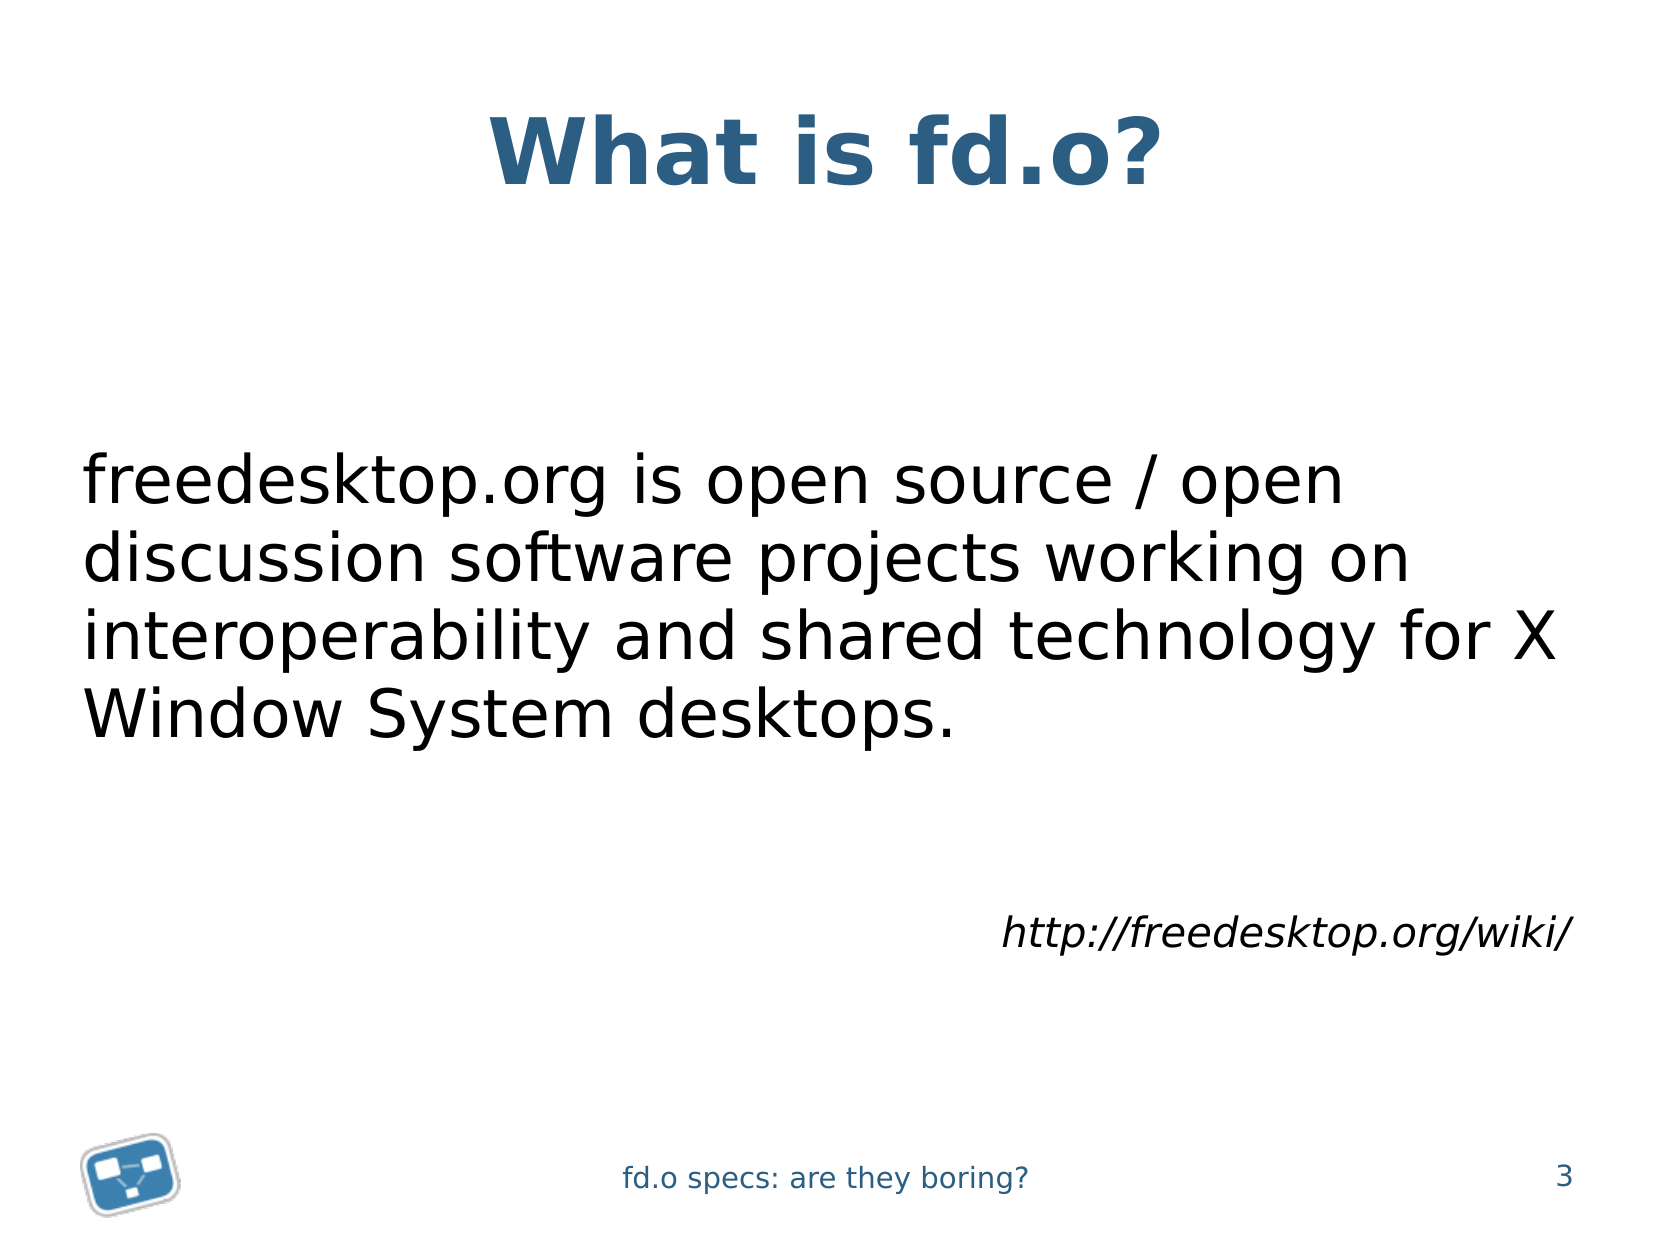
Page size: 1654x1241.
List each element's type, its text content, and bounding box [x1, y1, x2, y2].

subtitle freedesktop.org is open source / open discussion software projects working on interoperability and shared technology for X Window System desktops. http://freedesktop.org/wiki/ [82, 290, 1571, 1109]
picture [80, 1133, 182, 1218]
title What is fd.o? [82, 49, 1571, 257]
